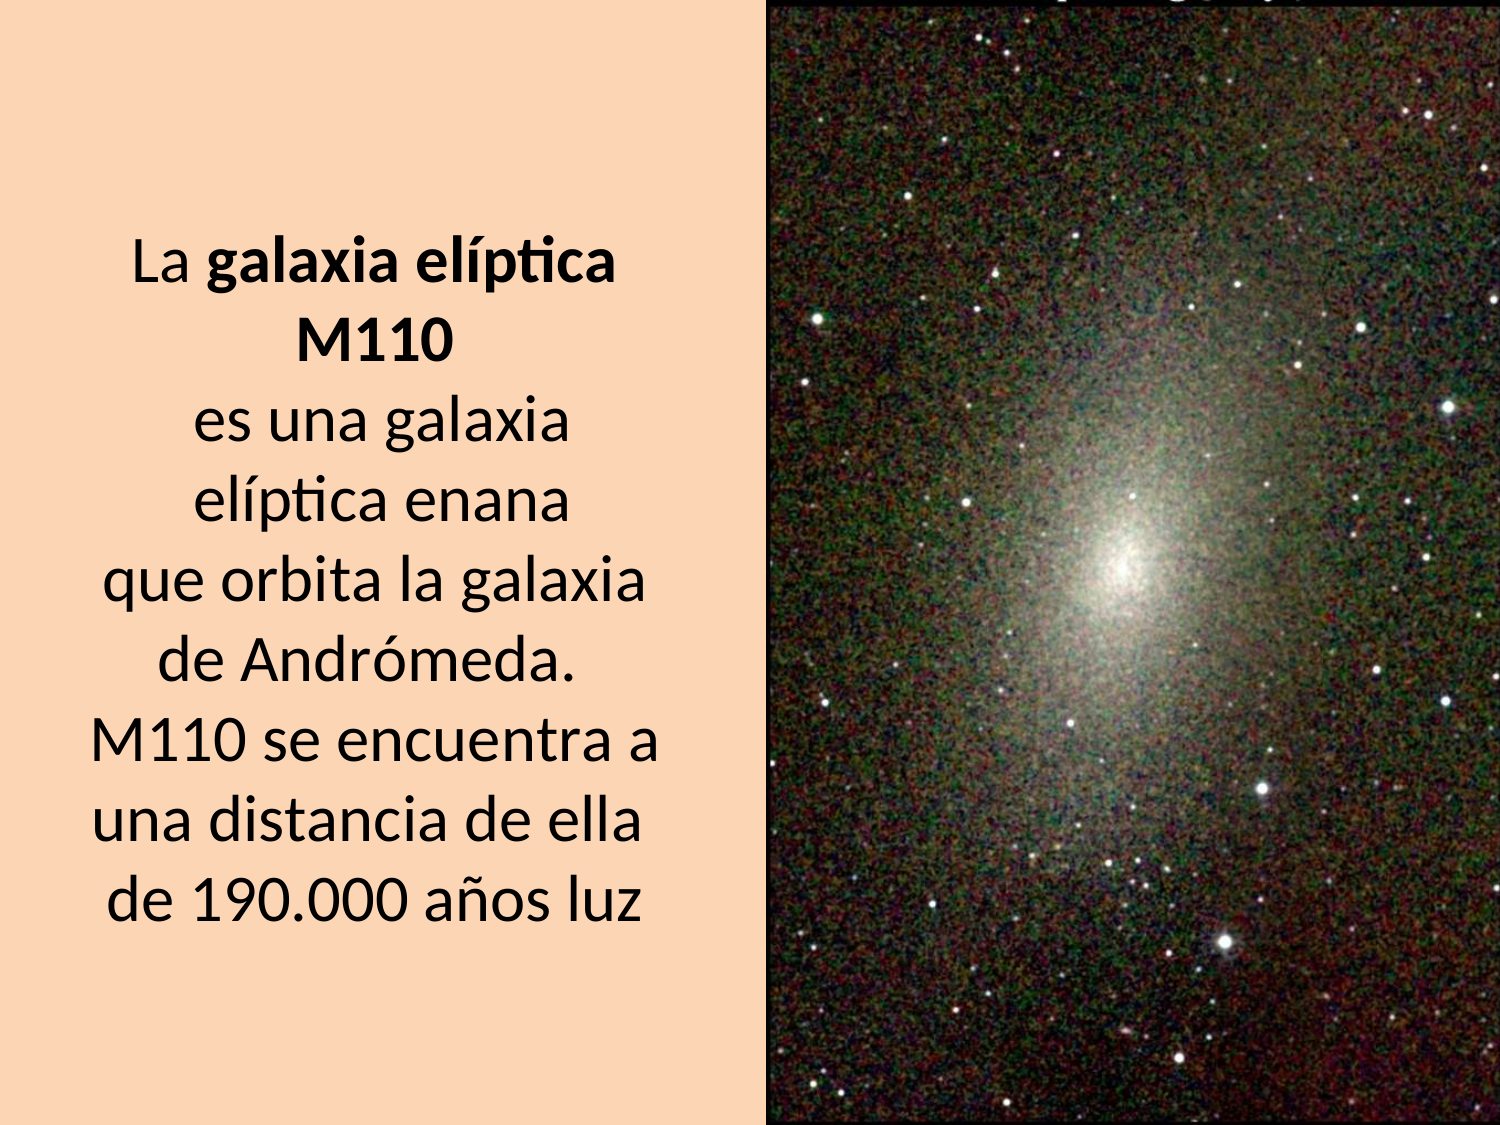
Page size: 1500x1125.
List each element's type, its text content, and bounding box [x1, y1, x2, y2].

title La galaxia elíptica M110 es una galaxia elíptica enana que orbita la galaxia de Andrómeda. M110 se encuentra a una distancia de ella de 190.000 años luz [58, 58, 692, 1092]
picture [766, 0, 1500, 1125]
